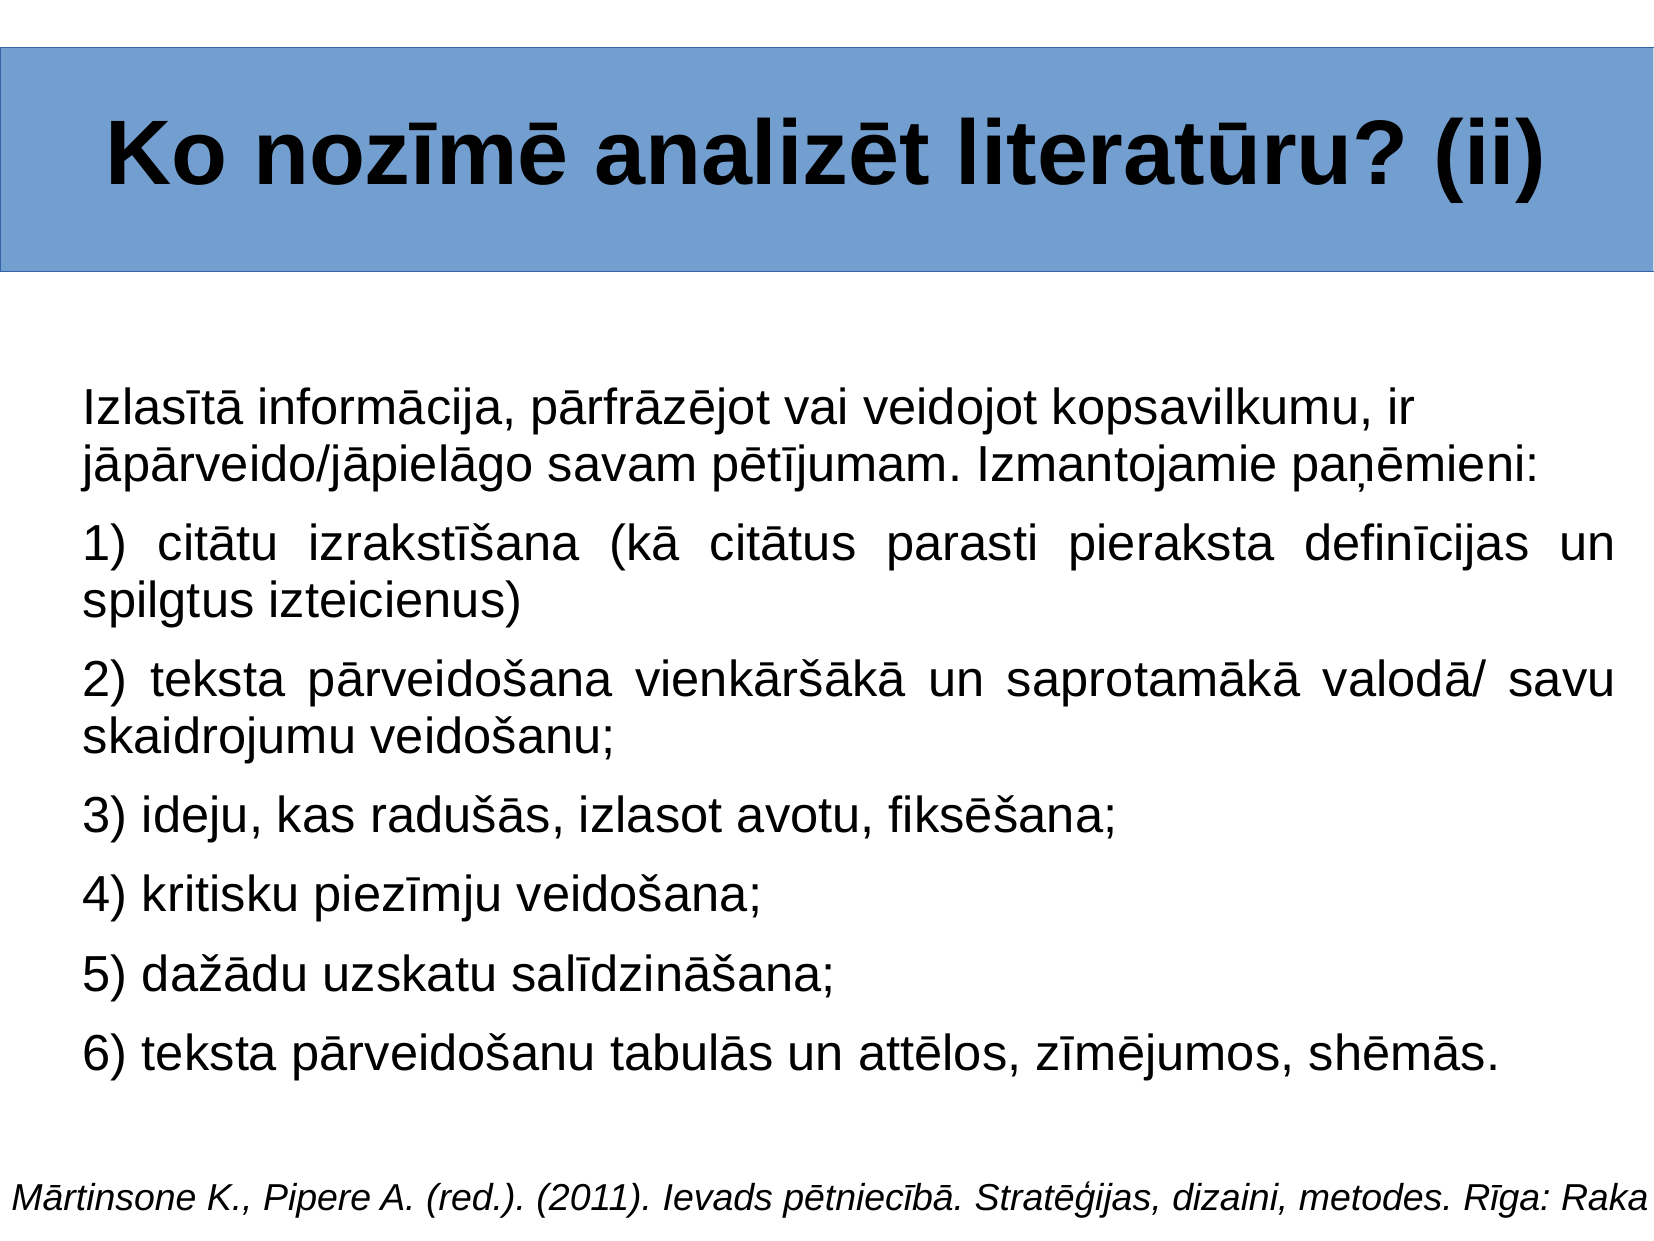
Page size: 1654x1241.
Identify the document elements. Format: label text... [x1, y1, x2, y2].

title Ko nozīmē analizēt literatūru? (ii) [82, 49, 1571, 257]
text_box Mārtinsone K., Pipere A. (red.). (2011). Ievads pētniecībā. Stratēģijas, dizaini, metodes. Rīga: Raka [0, 1169, 1654, 1227]
list Izlasītā informācija, pārfrāzējot vai veidojot kopsavilkumu, ir jāpārveido/jāpielāgo savam pētījumam. Izmantojamie paņēmieni: 1) citātu izrakstīšana (kā citātus parasti pieraksta definīcijas un spilgtus izteicienus) 2) teksta pārveidošana vienkāršākā un saprotamākā valodā/ savu skaidrojumu veidošanu; 3) ideju, kas radušās, izlasot avotu, fiksēšana; 4) kritisku piezīmju veidošana; 5) dažādu uzskatu salīdzināšana; 6) teksta pārveidošanu tabulās un attēlos, zīmējumos, shēmās. [82, 378, 1619, 1099]
text_box [0, 47, 1654, 272]
